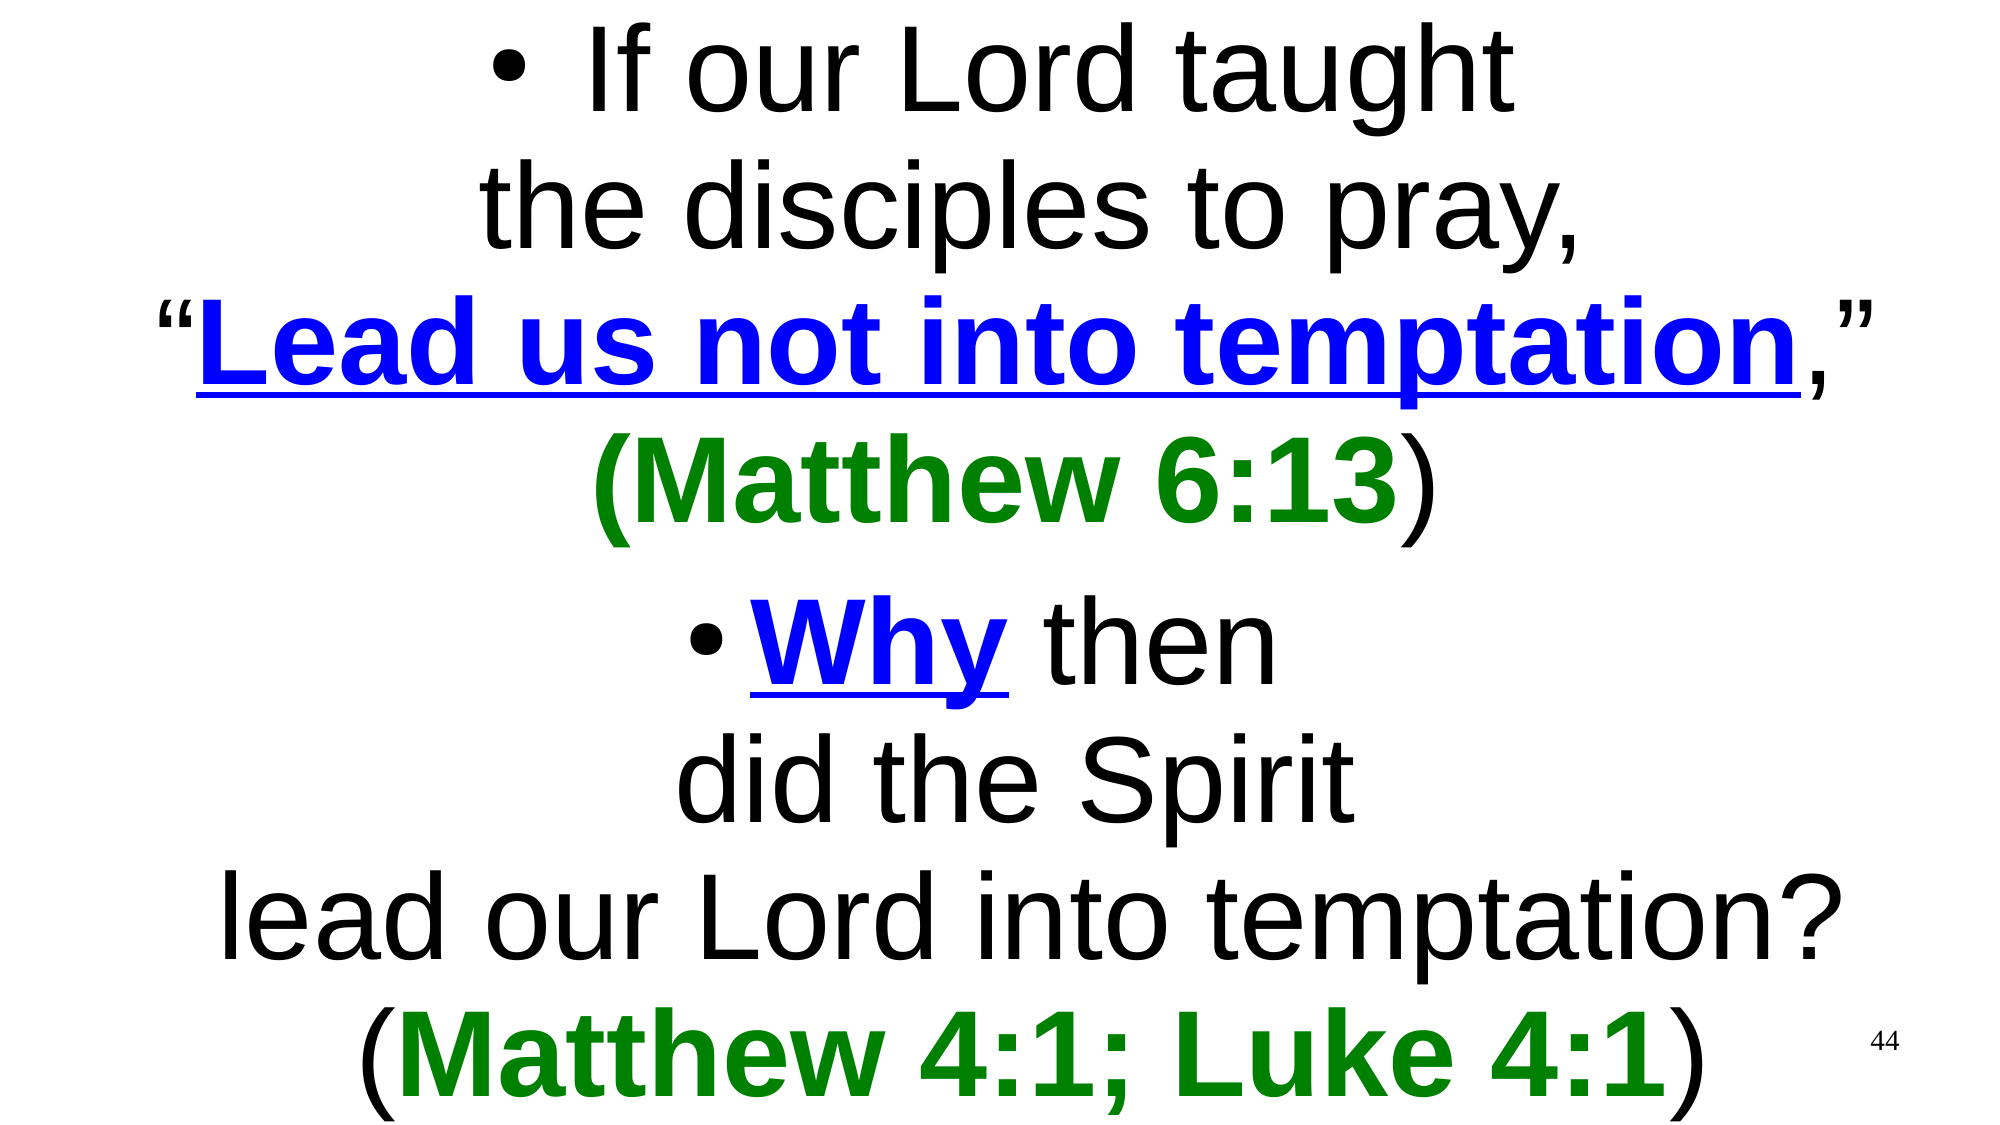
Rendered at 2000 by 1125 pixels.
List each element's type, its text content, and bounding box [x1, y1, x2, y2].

list If our Lord taught the disciples to pray, “Lead us not into temptation,” (Matthew 6:13) Why then did the Spirit lead our Lord into temptation? (Matthew 4:1; Luke 4:1) [0, 0, 1996, 1123]
